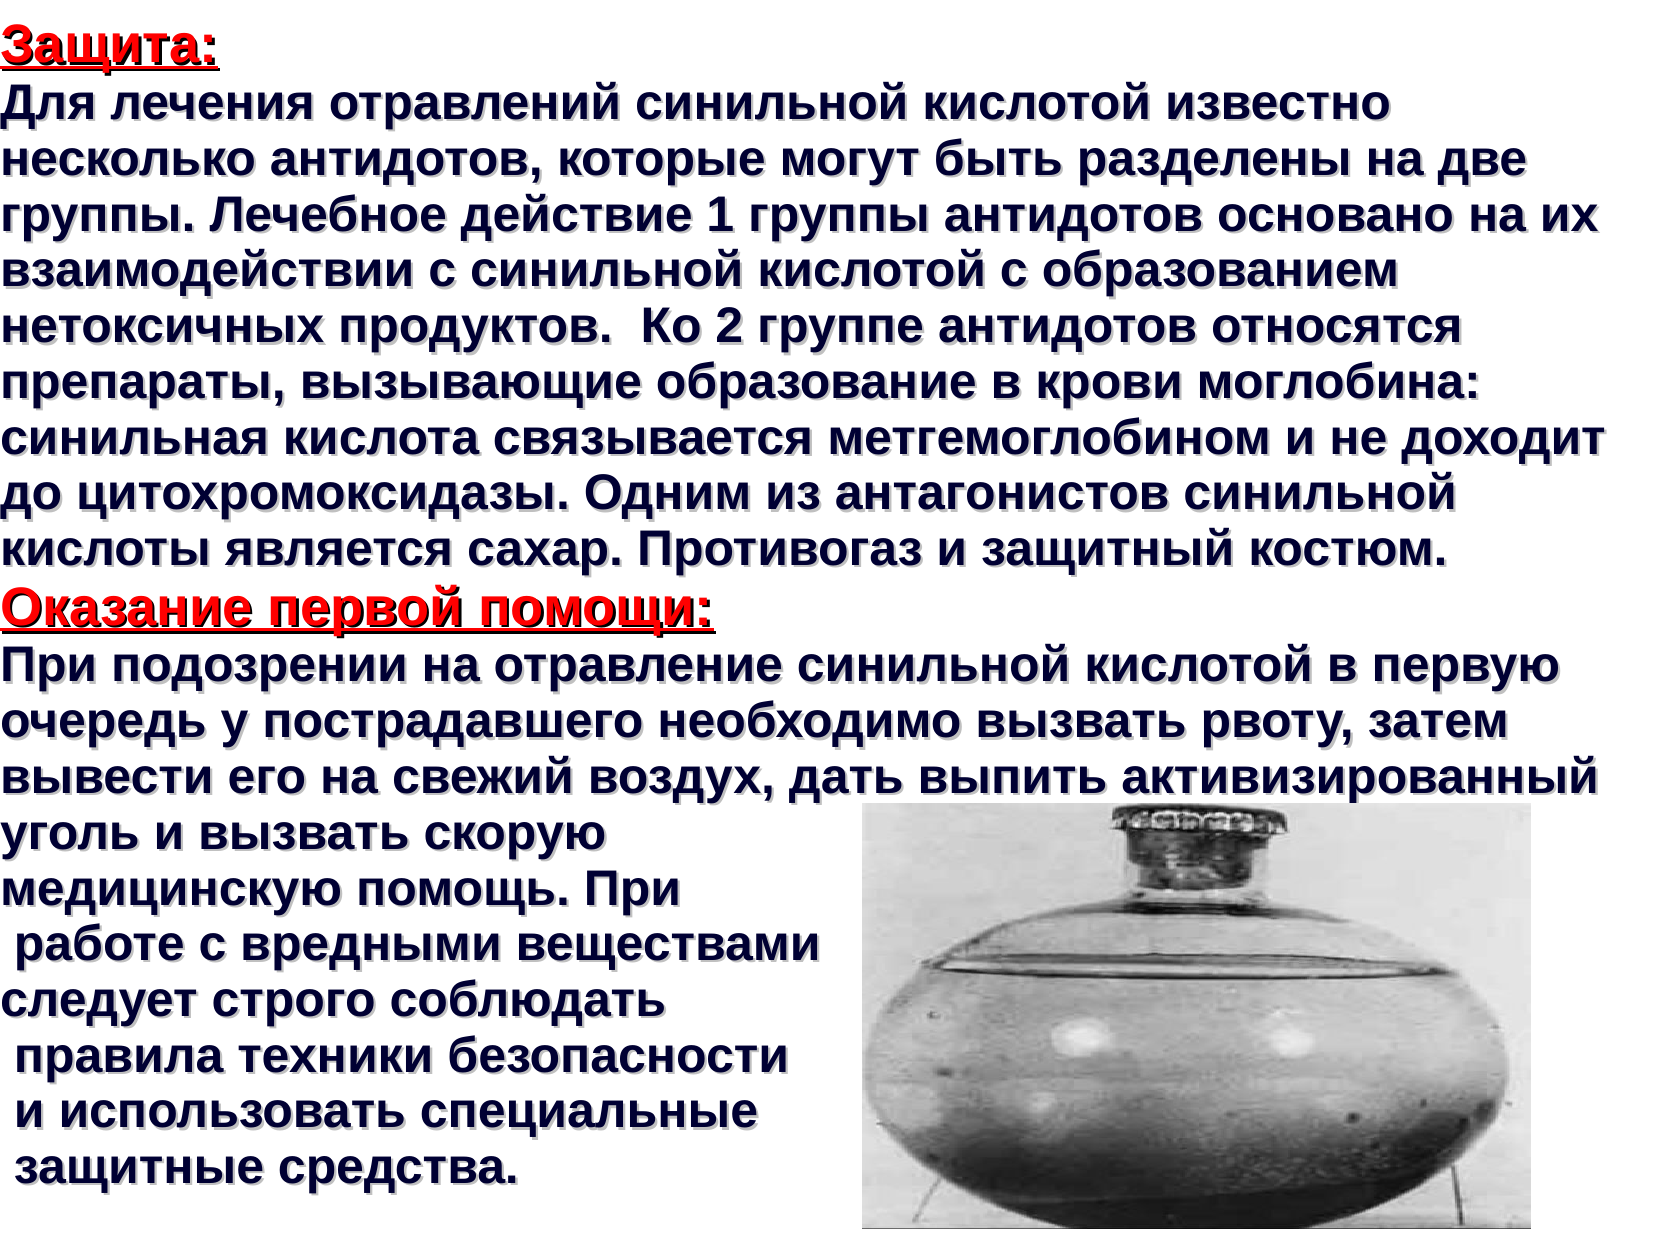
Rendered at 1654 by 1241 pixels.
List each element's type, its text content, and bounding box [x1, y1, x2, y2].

picture [862, 803, 1531, 1229]
subtitle Защита: Для лечения отравлений синильной кислотой известно несколько антидотов, которые могут быть разделены на две группы. Лечебное действие 1 группы антидотов основано на их взаимодействии с синильной кислотой с образованием нетоксичных продуктов. Ко 2 группе антидотов относятся препараты, вызывающие образование в крови моглобина: синильная кислота связывается метгемоглобином и не доходит до цитохромоксидазы. Одним из антагонистов синильной кислоты является сахар. Противогаз и защитный костюм. Оказание первой помощи: При подозрении на отравление синильной кислотой в первую очередь у пострадавшего необходимо вызвать рвоту, затем вывести его на свежий воздух, дать выпить активизированный уголь и вызвать скорую медицинскую помощь. При работе с вредными веществами следует строго соблюдать правила техники безопасности и использовать специальные защитные средства. [0, 0, 1654, 1241]
